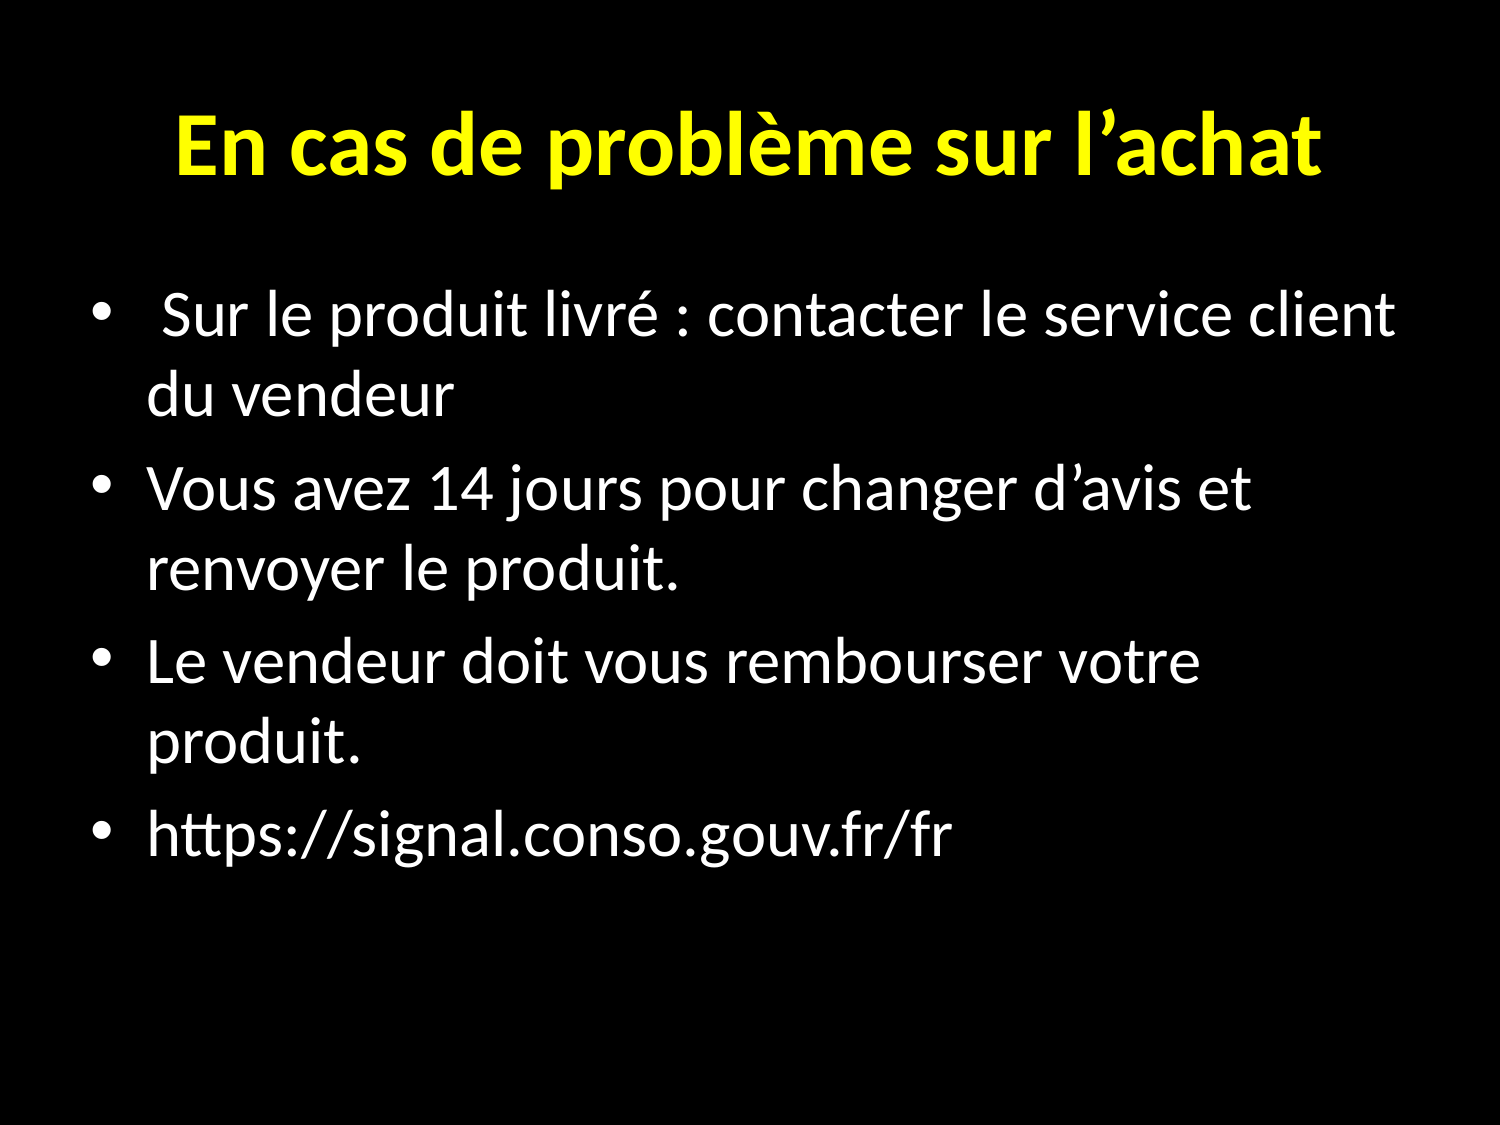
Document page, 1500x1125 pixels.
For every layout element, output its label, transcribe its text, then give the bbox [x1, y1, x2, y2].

list Sur le produit livré : contacter le service client du vendeur Vous avez 14 jours pour changer d’avis et renvoyer le produit. Le vendeur doit vous rembourser votre produit. https://signal.conso.gouv.fr/fr [75, 262, 1425, 1005]
title En cas de problème sur l’achat [75, 45, 1425, 233]
